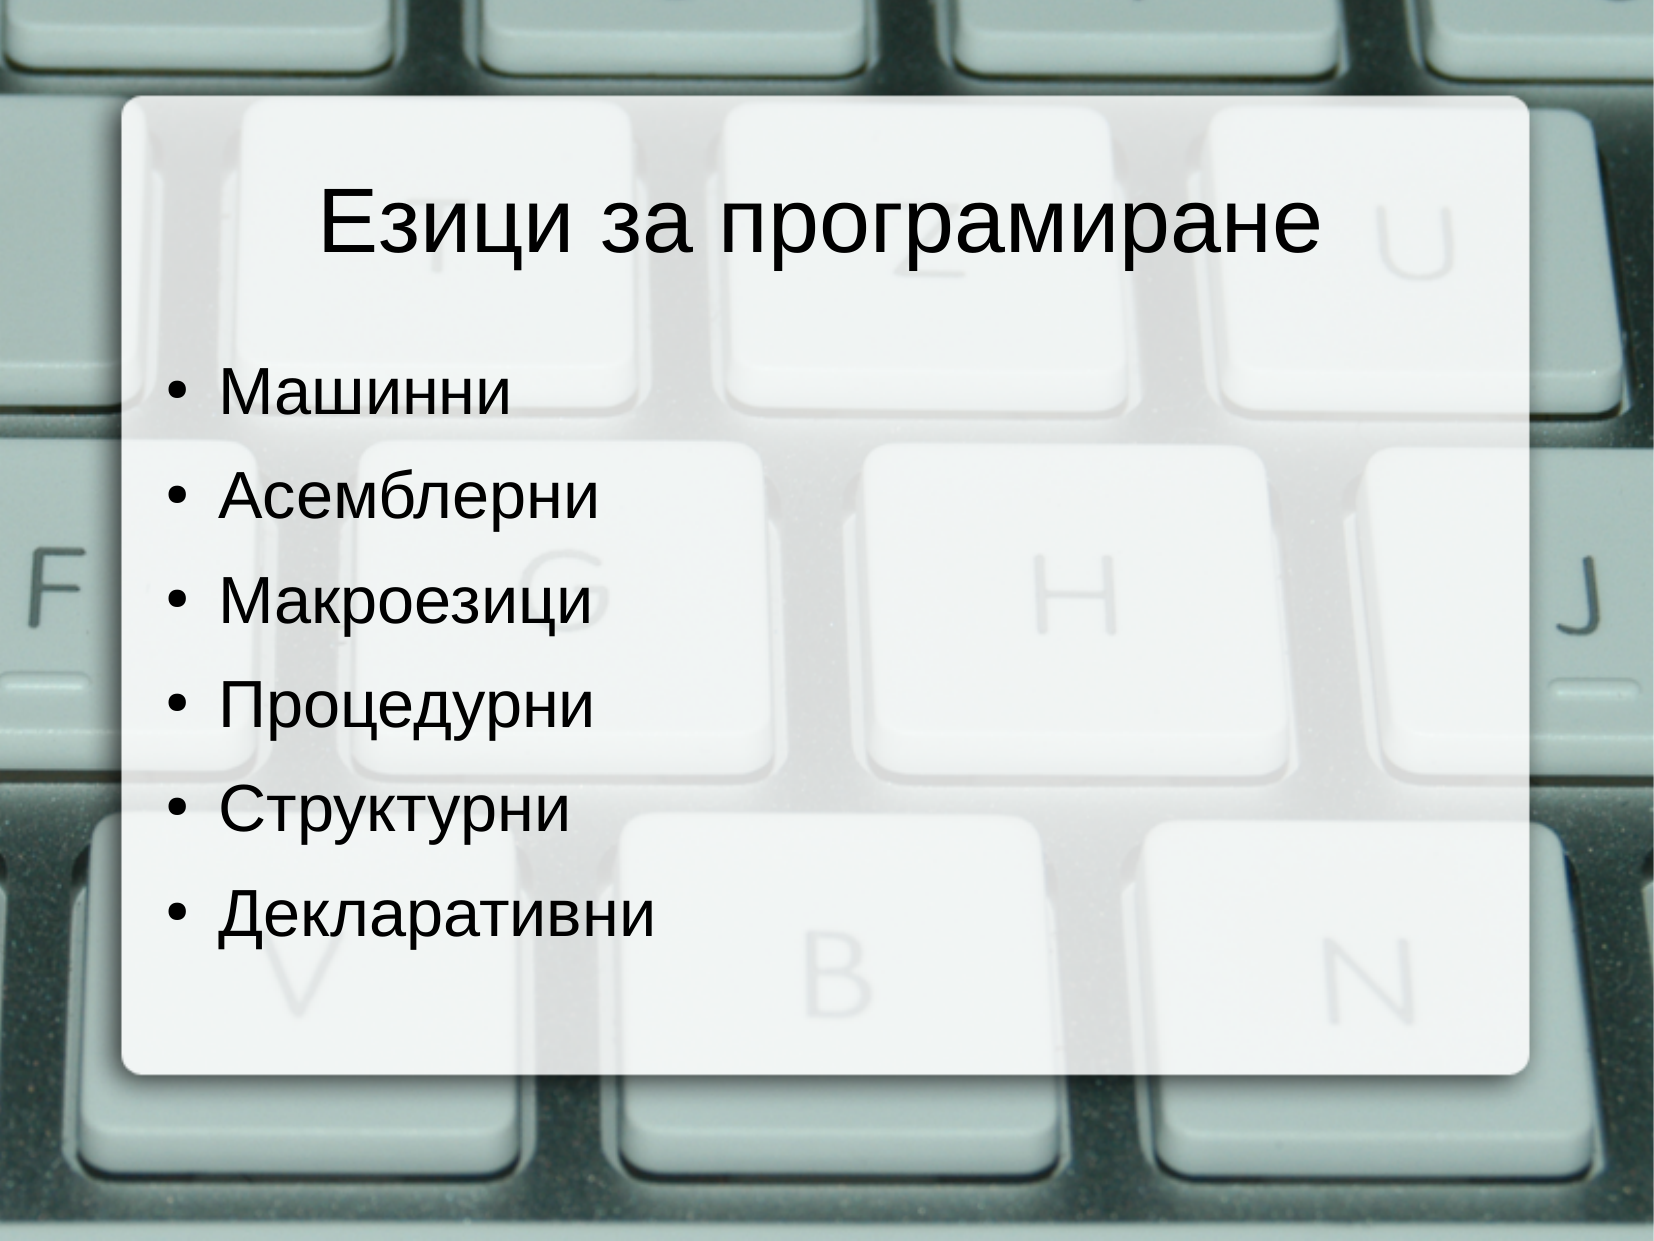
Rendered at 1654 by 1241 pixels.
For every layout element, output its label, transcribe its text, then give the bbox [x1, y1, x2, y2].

title Езици за програмиране [135, 117, 1506, 325]
list Машинни Асемблерни Макроезици Процедурни Структурни Декларативни [147, 354, 1506, 1074]
picture [0, 0, 1654, 1241]
